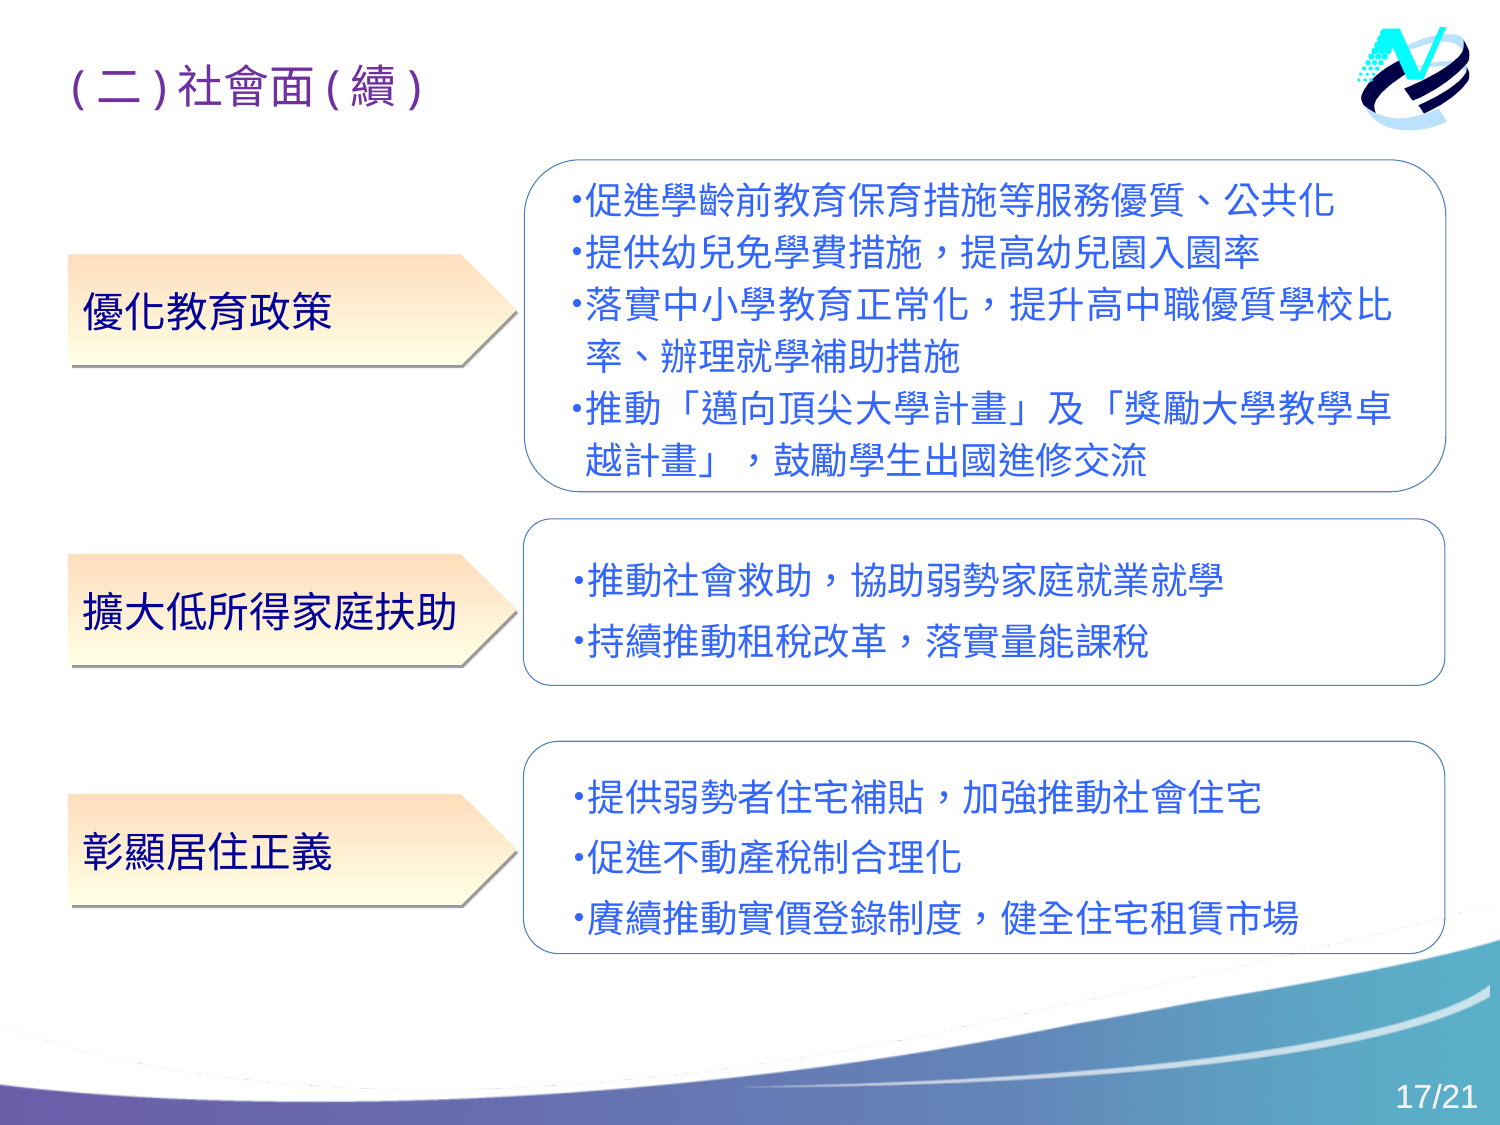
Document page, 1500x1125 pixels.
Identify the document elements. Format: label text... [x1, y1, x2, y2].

picture [1357, 27, 1470, 57]
text_box 推動社會救助，協助弱勢家庭就業就學 持續推動租稅改革，落實量能課稅 [558, 534, 1410, 676]
text_box 擴大低所得家庭扶助 [67, 554, 517, 666]
text_box 提供弱勢者住宅補貼，加強推動社會住宅 促進不動產稅制合理化 賡續推動實價登錄制度，健全住宅租賃市場 [558, 751, 1410, 938]
text_box 促進學齡前教育保育措施等服務優質、公共化 提供幼兒免學費措施，提高幼兒園入園率 落實中小學教育正常化，提升高中職優質學校比率、辦理就學補助措施 推動「邁向頂尖大學計畫」及「獎勵大學教學卓越計畫」，鼓勵學生出國進修交流 [556, 162, 1408, 465]
picture [0, 904, 1500, 1125]
picture [1357, 122, 1470, 131]
picture [524, 904, 1444, 953]
text_box (二)社會面(續) [0, 57, 1500, 122]
text_box 優化教育政策 [67, 254, 517, 366]
text_box 彰顯居住正義 [67, 794, 517, 906]
